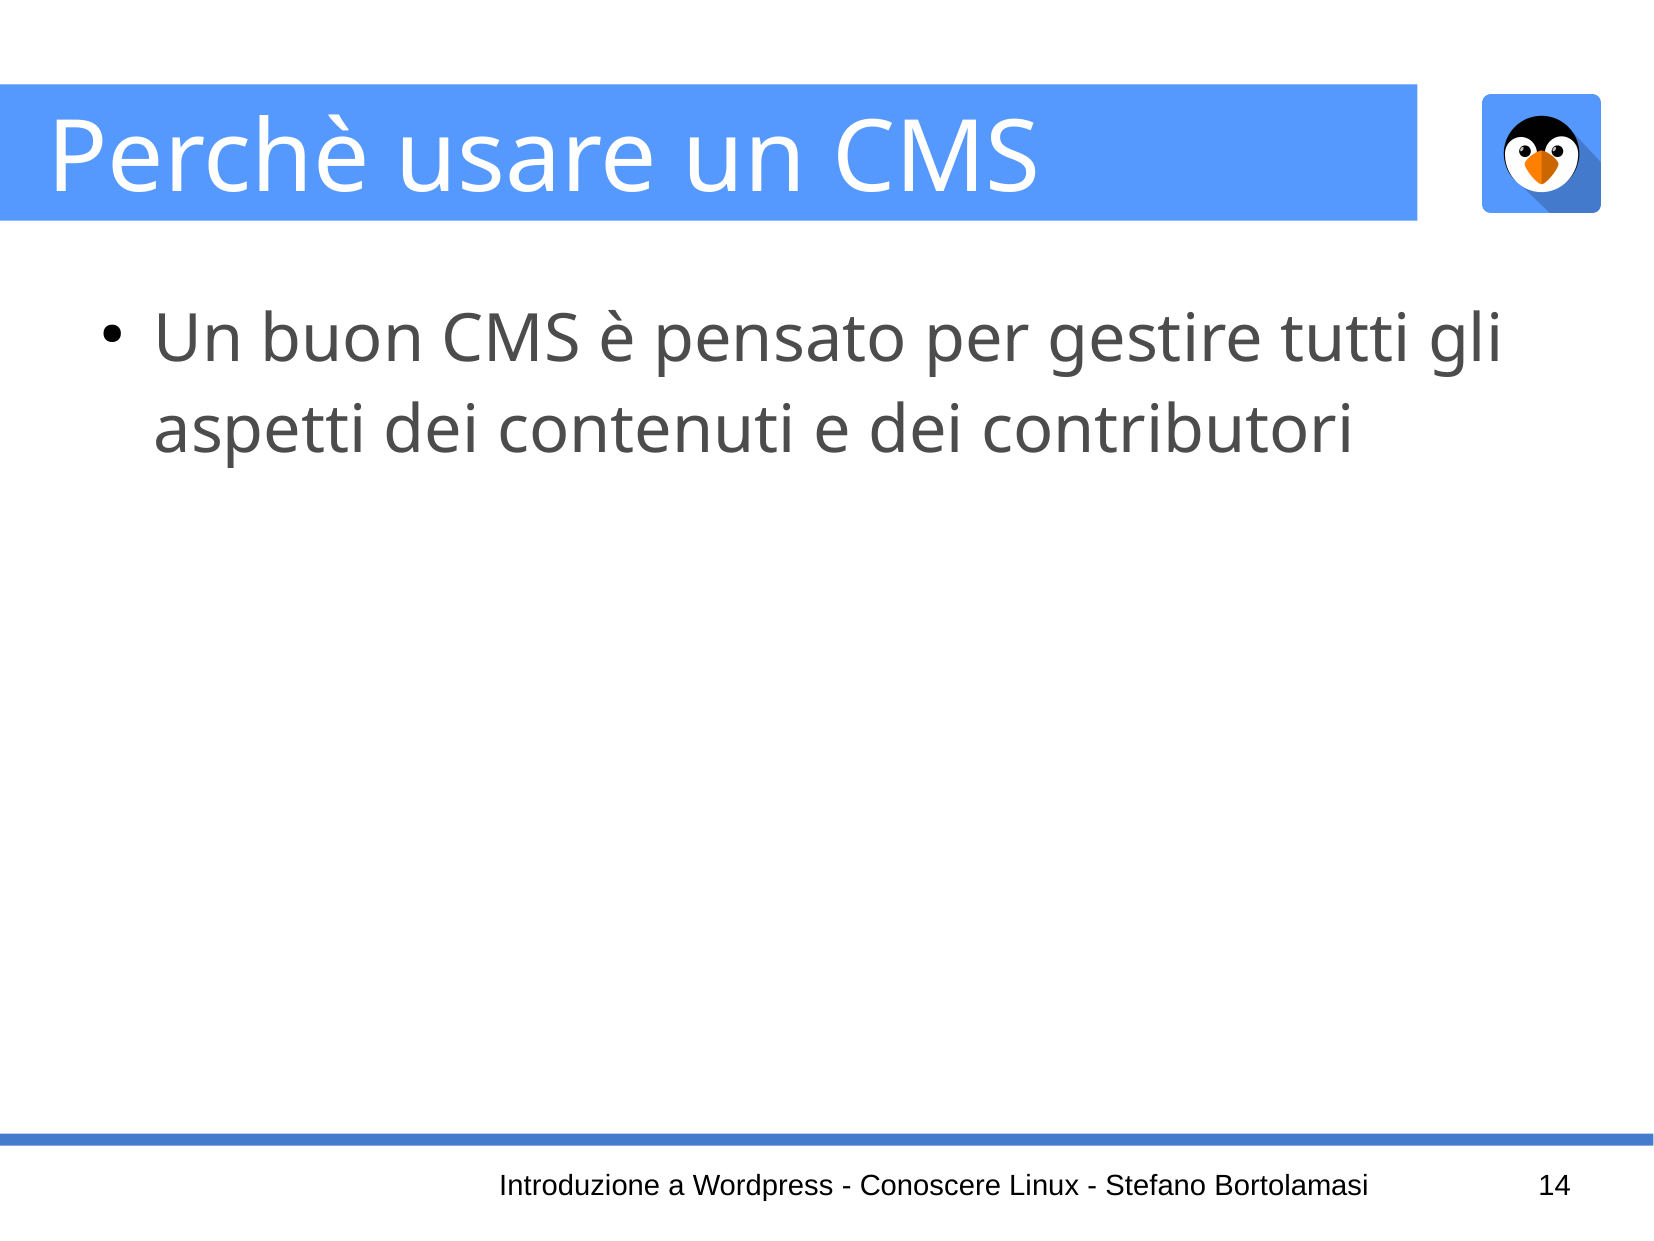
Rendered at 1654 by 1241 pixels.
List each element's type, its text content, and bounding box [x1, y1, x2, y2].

list Un buon CMS è pensato per gestire tutti gli aspetti dei contenuti e dei contributori [82, 290, 1538, 1010]
title Perchè usare un CMS [0, 91, 1418, 214]
picture [1482, 94, 1601, 213]
